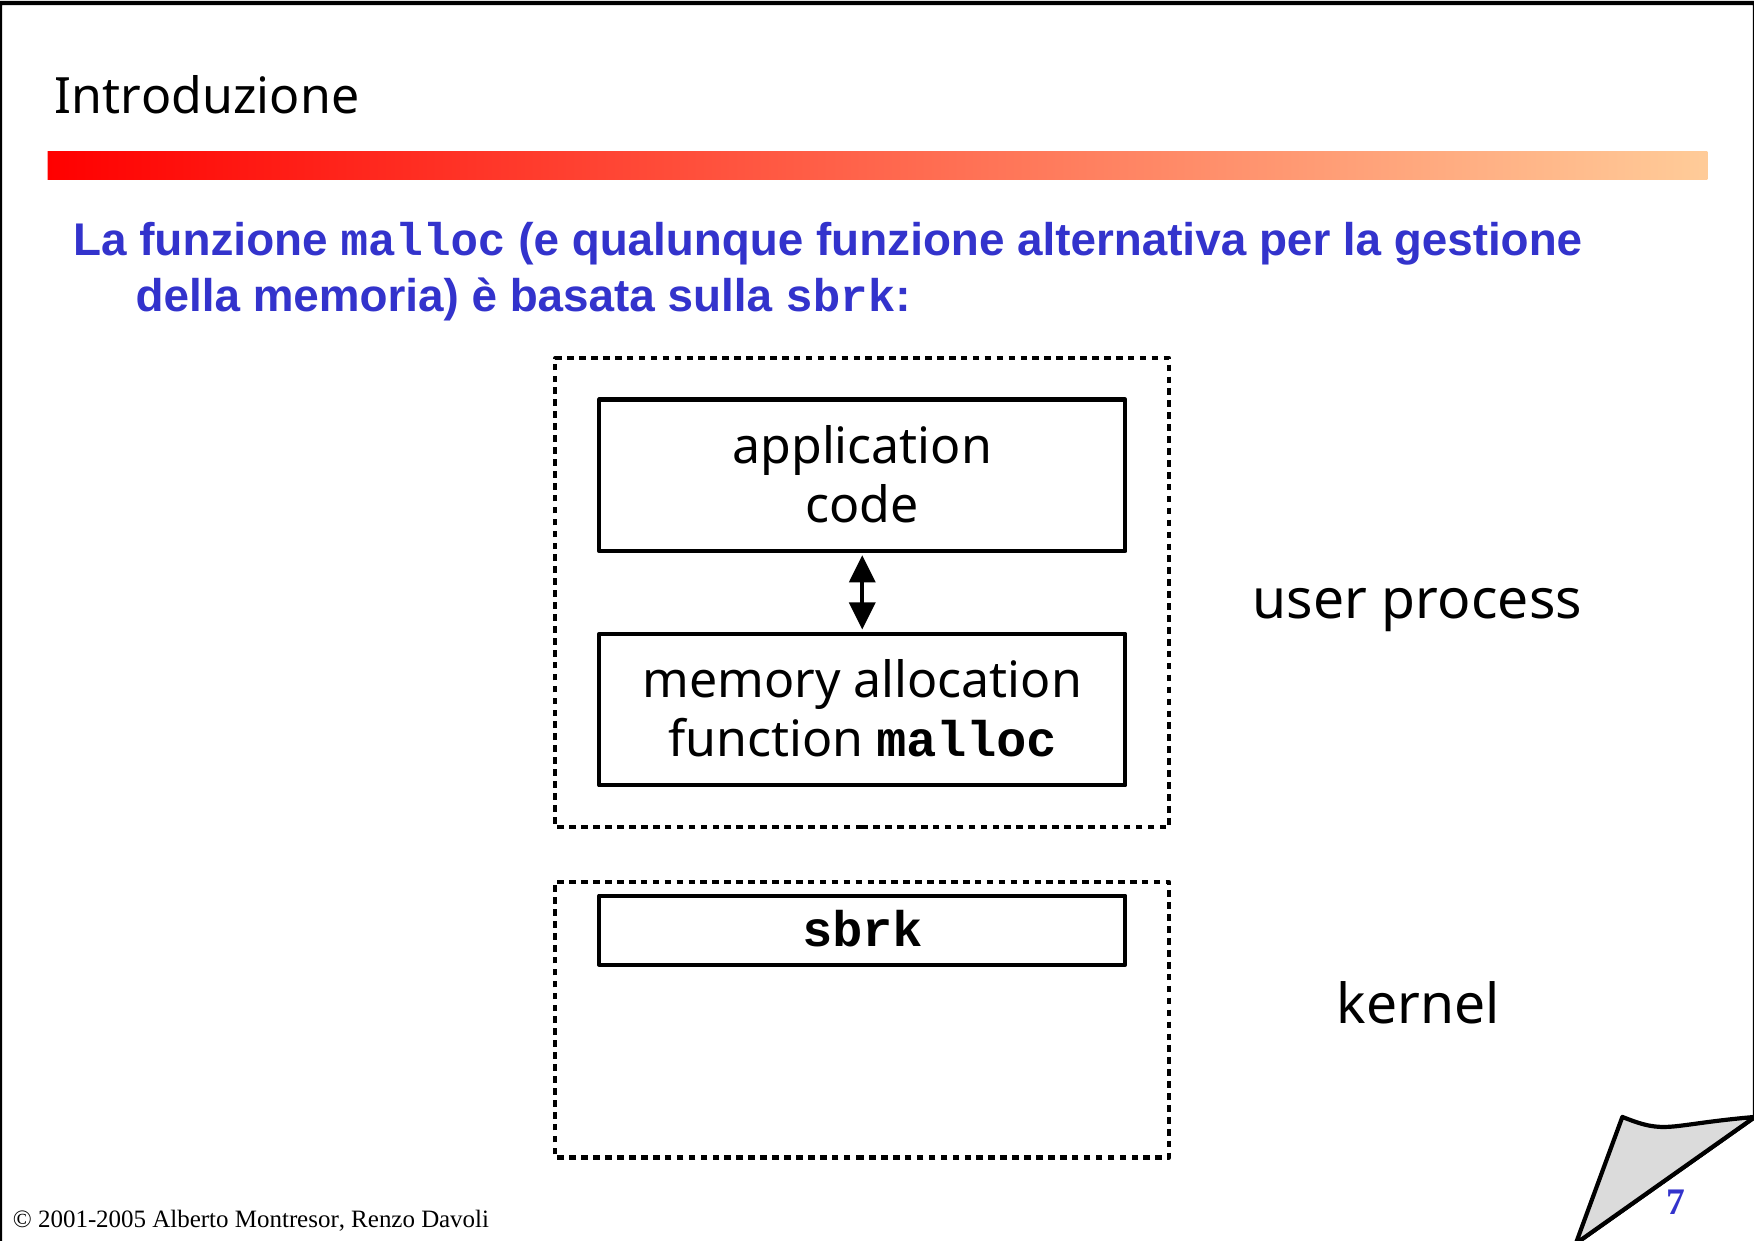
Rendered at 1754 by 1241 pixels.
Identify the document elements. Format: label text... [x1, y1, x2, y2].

text_box sbrk [599, 890, 1126, 970]
text_box application code [599, 395, 1126, 556]
list La funzione malloc (e qualunque funzione alternativa per la gestione della memoria) è basata sulla sbrk: [58, 206, 1696, 357]
text_box kernel [1315, 964, 1522, 1059]
text_box memory allocation function malloc [599, 629, 1126, 790]
text_box user process [1227, 559, 1608, 654]
title Introduzione [40, 49, 1714, 144]
